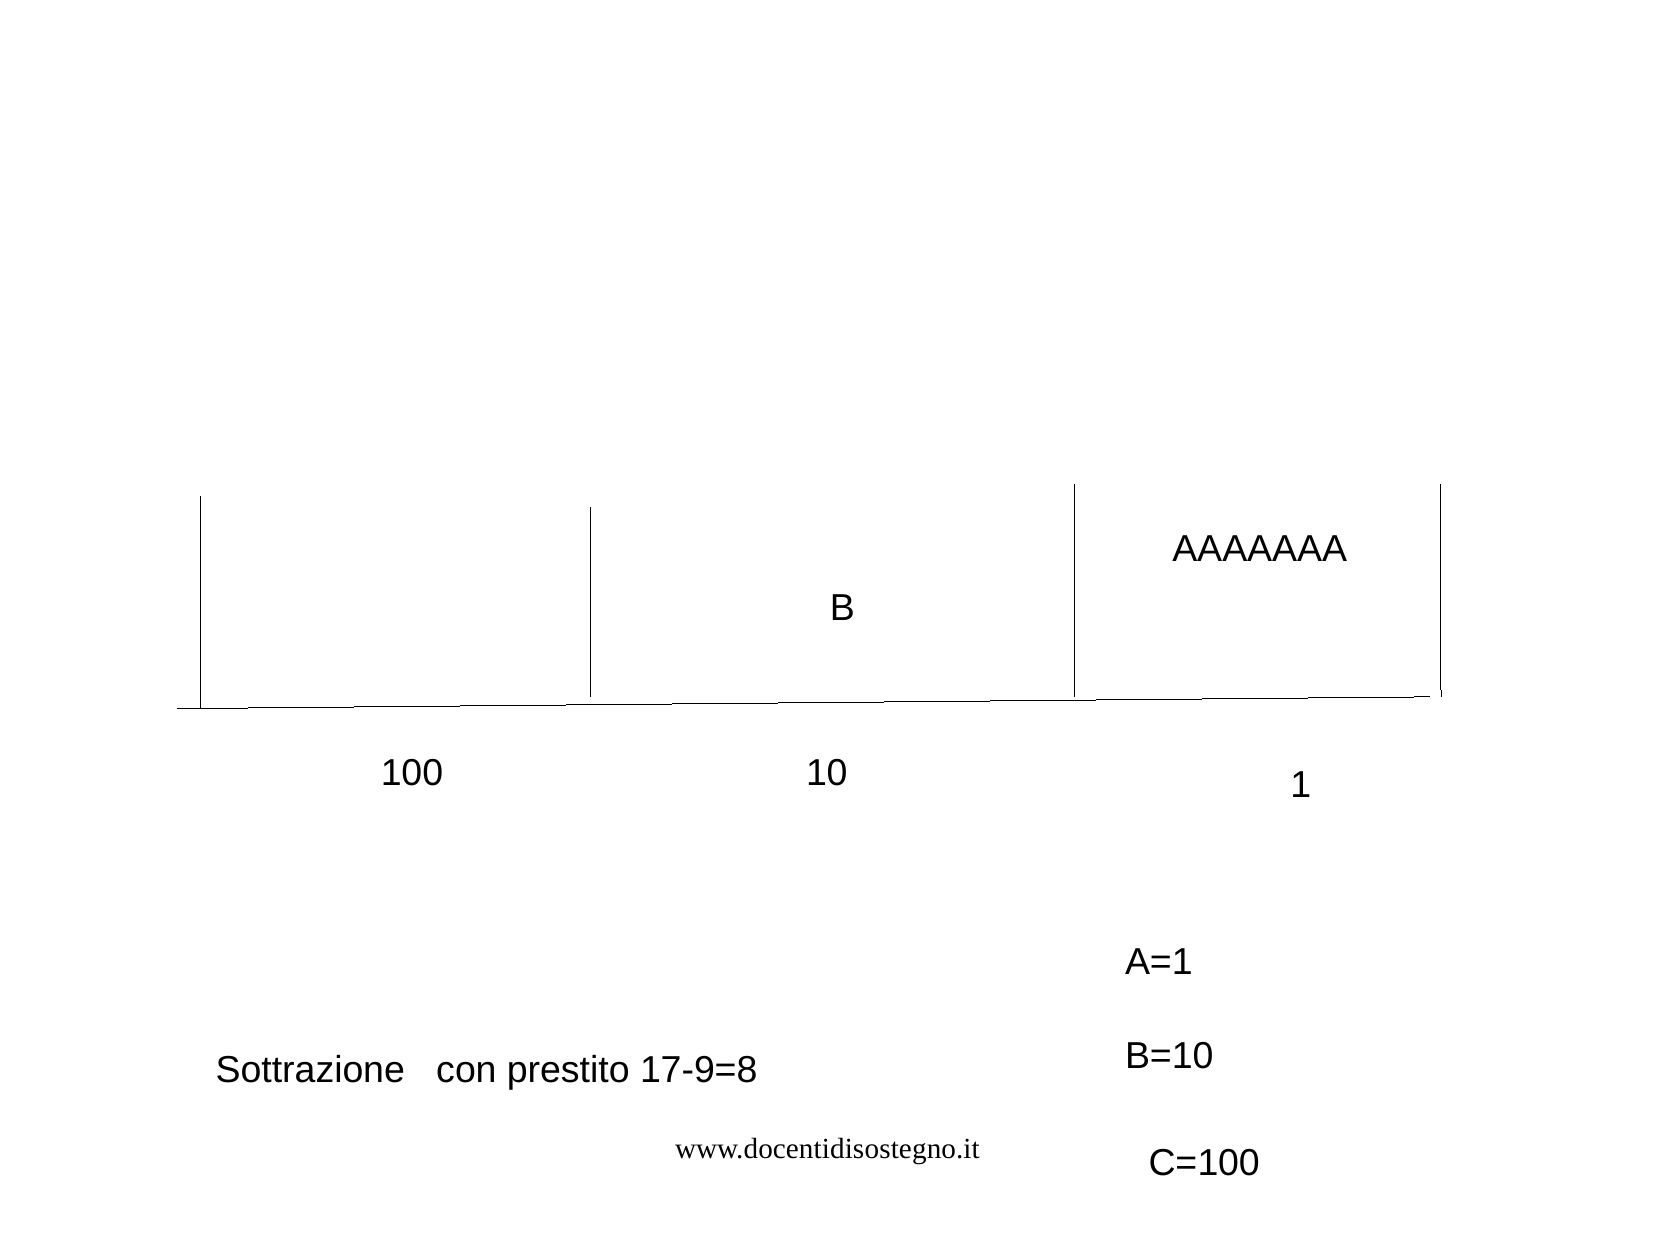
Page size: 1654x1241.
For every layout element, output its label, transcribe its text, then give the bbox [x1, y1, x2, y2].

text_box C=100 [1133, 1133, 1275, 1191]
text_box AAAAAAA [1157, 519, 1363, 577]
text_box 1 [1275, 755, 1326, 813]
text_box 10 [791, 744, 863, 801]
text_box A=1 [1110, 933, 1208, 990]
text_box www.docentidisostegno.it [565, 1129, 1090, 1216]
text_box Sottrazione con prestito 17-9=8 [200, 1041, 1052, 1099]
text_box B=10 [1110, 1027, 1253, 1085]
text_box 100 [366, 744, 459, 801]
text_box B [814, 578, 870, 636]
